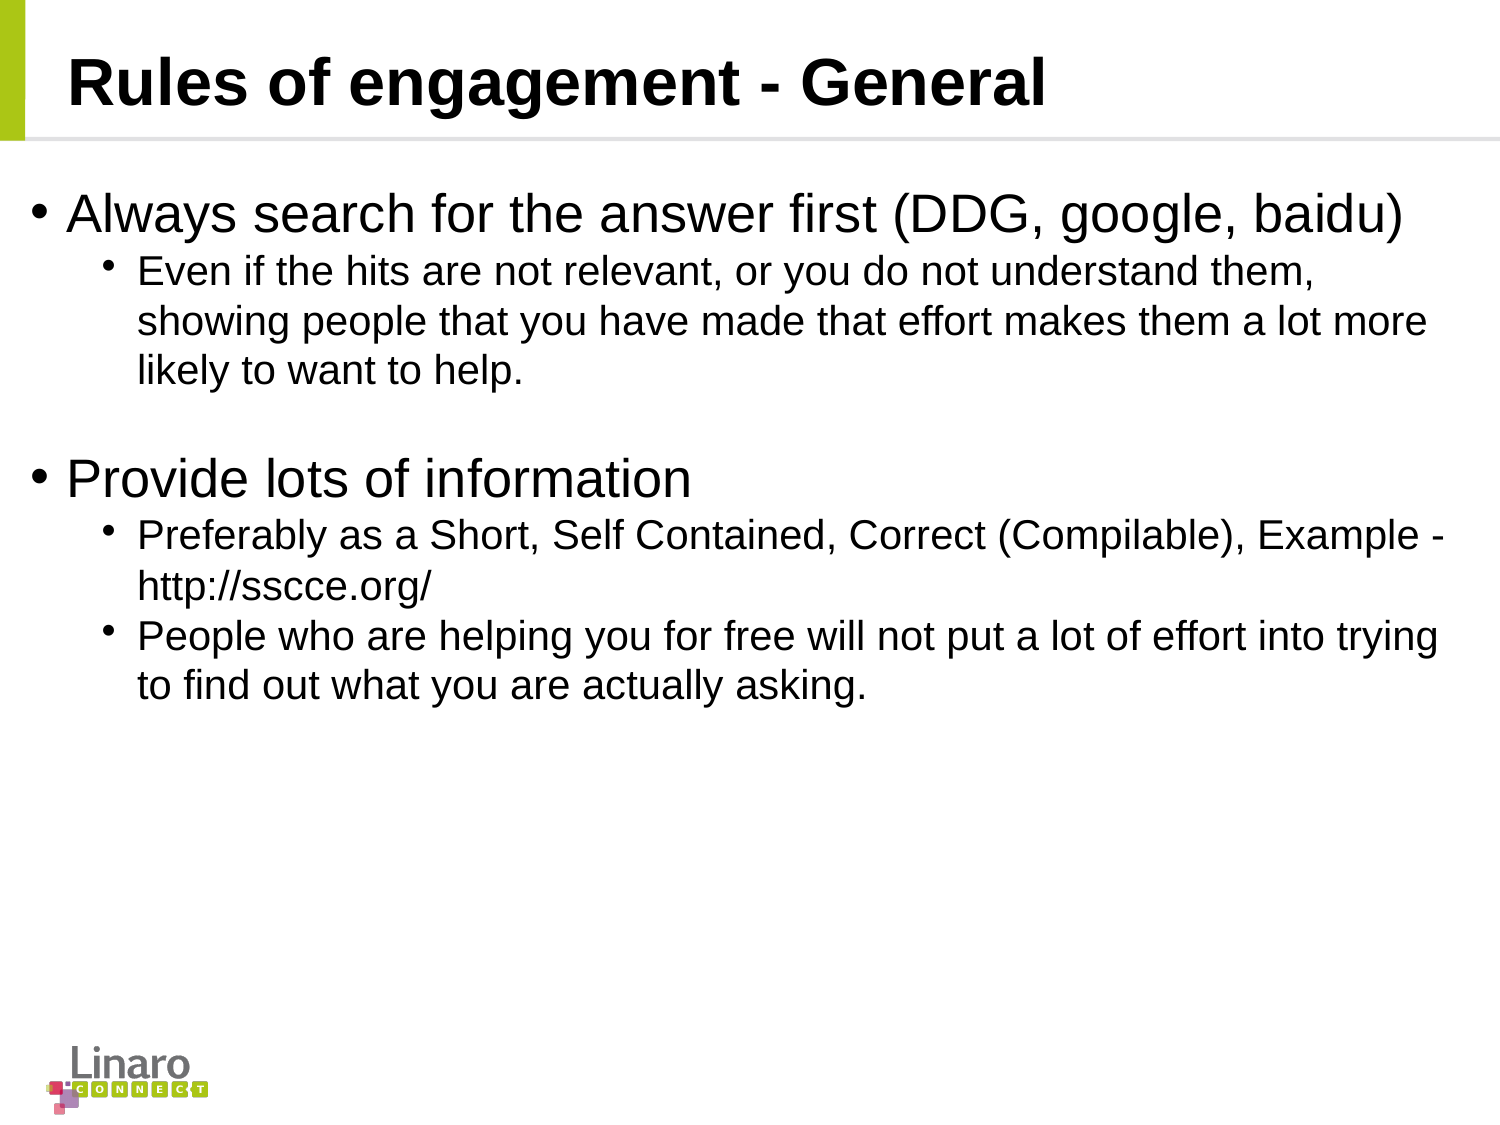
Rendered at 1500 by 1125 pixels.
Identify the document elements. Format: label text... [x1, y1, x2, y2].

picture [39, 1041, 216, 1119]
text_box Rules of engagement - General [53, 23, 1465, 136]
text_box Always search for the answer first (DDG, google, baidu) Even if the hits are not relevant, or you do not understand them, showing people that you have made that effort makes them a lot more likely to want to help. Provide lots of information Preferably as a Short, Self Contained, Correct (Compilable), Example - http://sscce.org/ People who are helping you for free will not put a lot of effort into trying to find out what you are actually asking. [16, 163, 1482, 1038]
